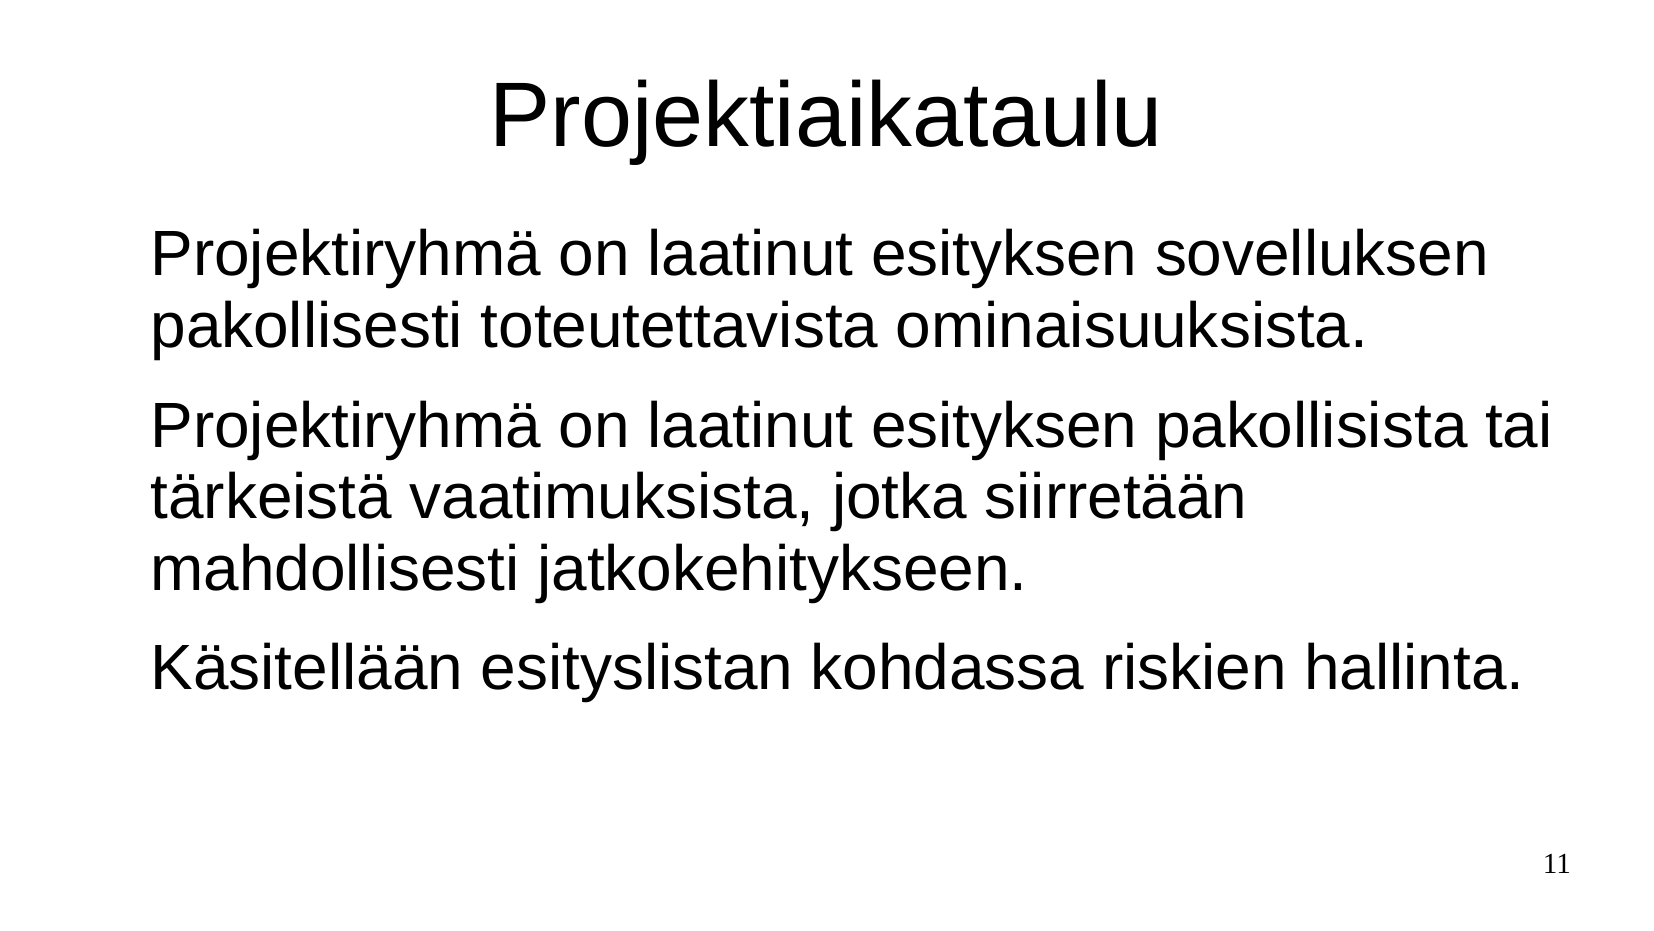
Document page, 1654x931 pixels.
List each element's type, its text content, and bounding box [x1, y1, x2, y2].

title Projektiaikataulu [82, 37, 1571, 193]
list Projektiryhmä on laatinut esityksen sovelluksen pakollisesti toteutettavista ominaisuuksista. Projektiryhmä on laatinut esityksen pakollisista tai tärkeistä vaatimuksista, jotka siirretään mahdollisesti jatkokehitykseen. Käsitellään esityslistan kohdassa riskien hallinta. [82, 217, 1571, 758]
